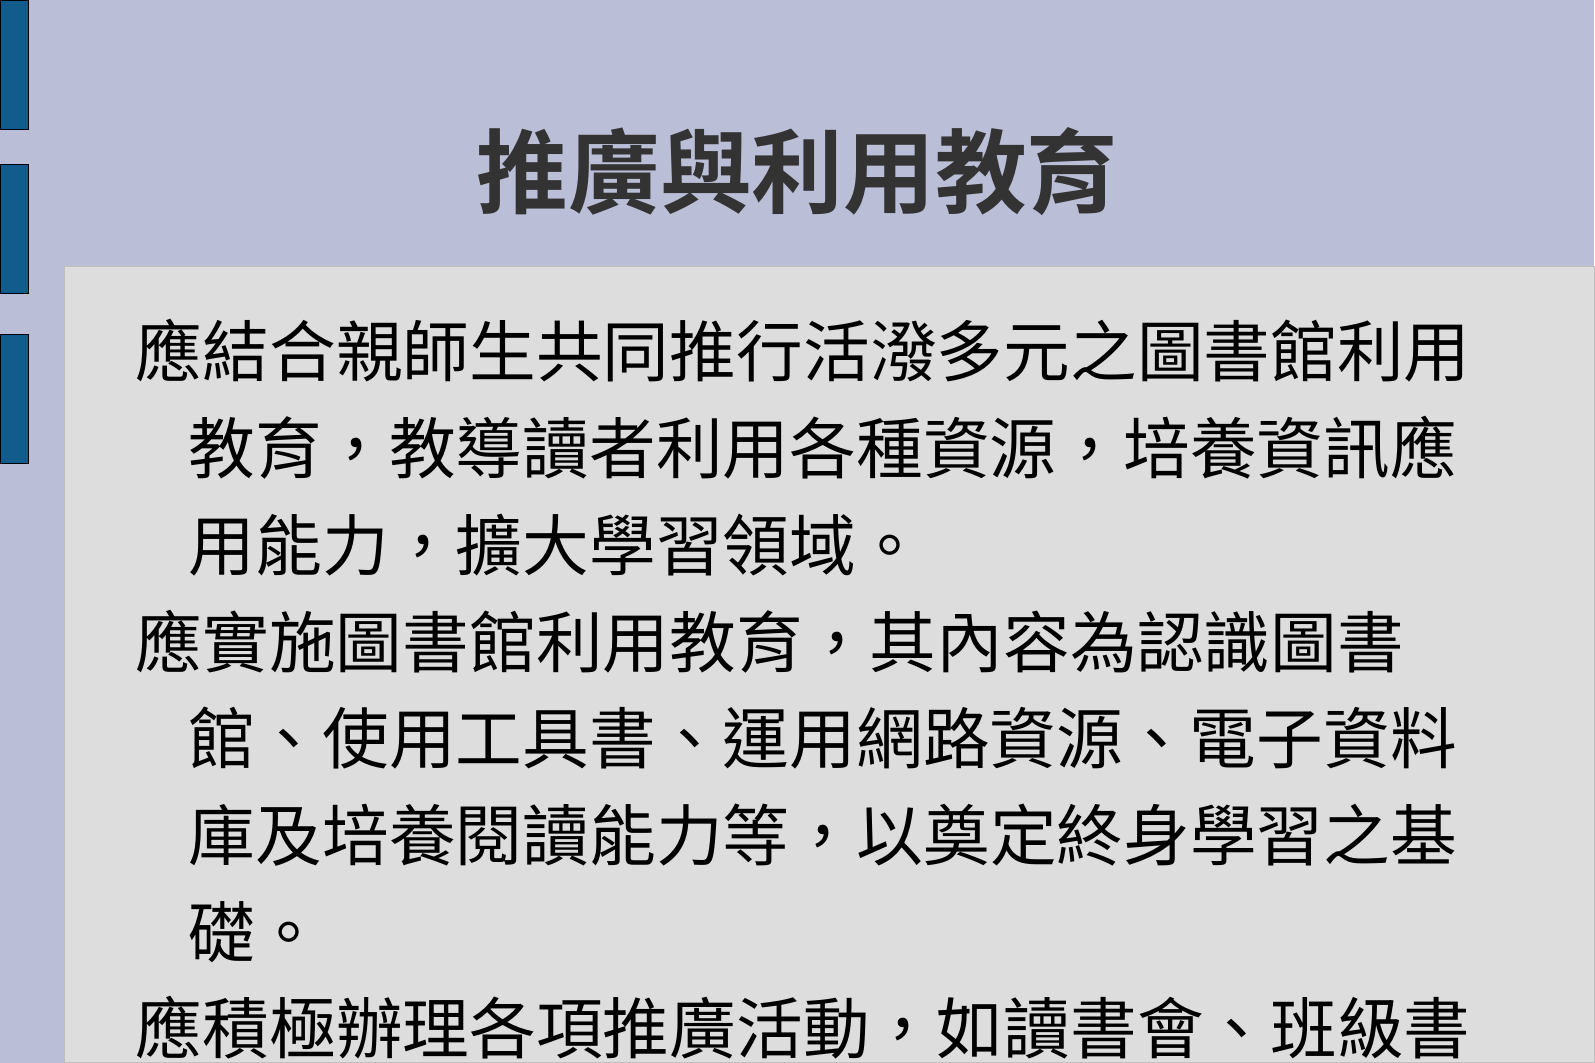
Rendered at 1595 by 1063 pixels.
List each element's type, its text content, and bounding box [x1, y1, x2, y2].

list 應結合親師生共同推行活潑多元之圖書館利用教育，教導讀者利用各種資源，培養資訊應用能力，擴大學習領域。 應實施圖書館利用教育，其內容為認識圖書館、使用工具書、運用網路資源、電子資料庫及培養閱讀能力等，以奠定終身學習之基礎。 應積極辦理各項推廣活動，如讀書會、班級書庫、故事時間、新書介紹、閱讀護照、駐校作家、藝文展覽、專題座談與講座等，以激發讀者使用圖書館之興趣與知能。 [118, 299, 1480, 1034]
title 推廣與利用教育 [117, 78, 1479, 256]
